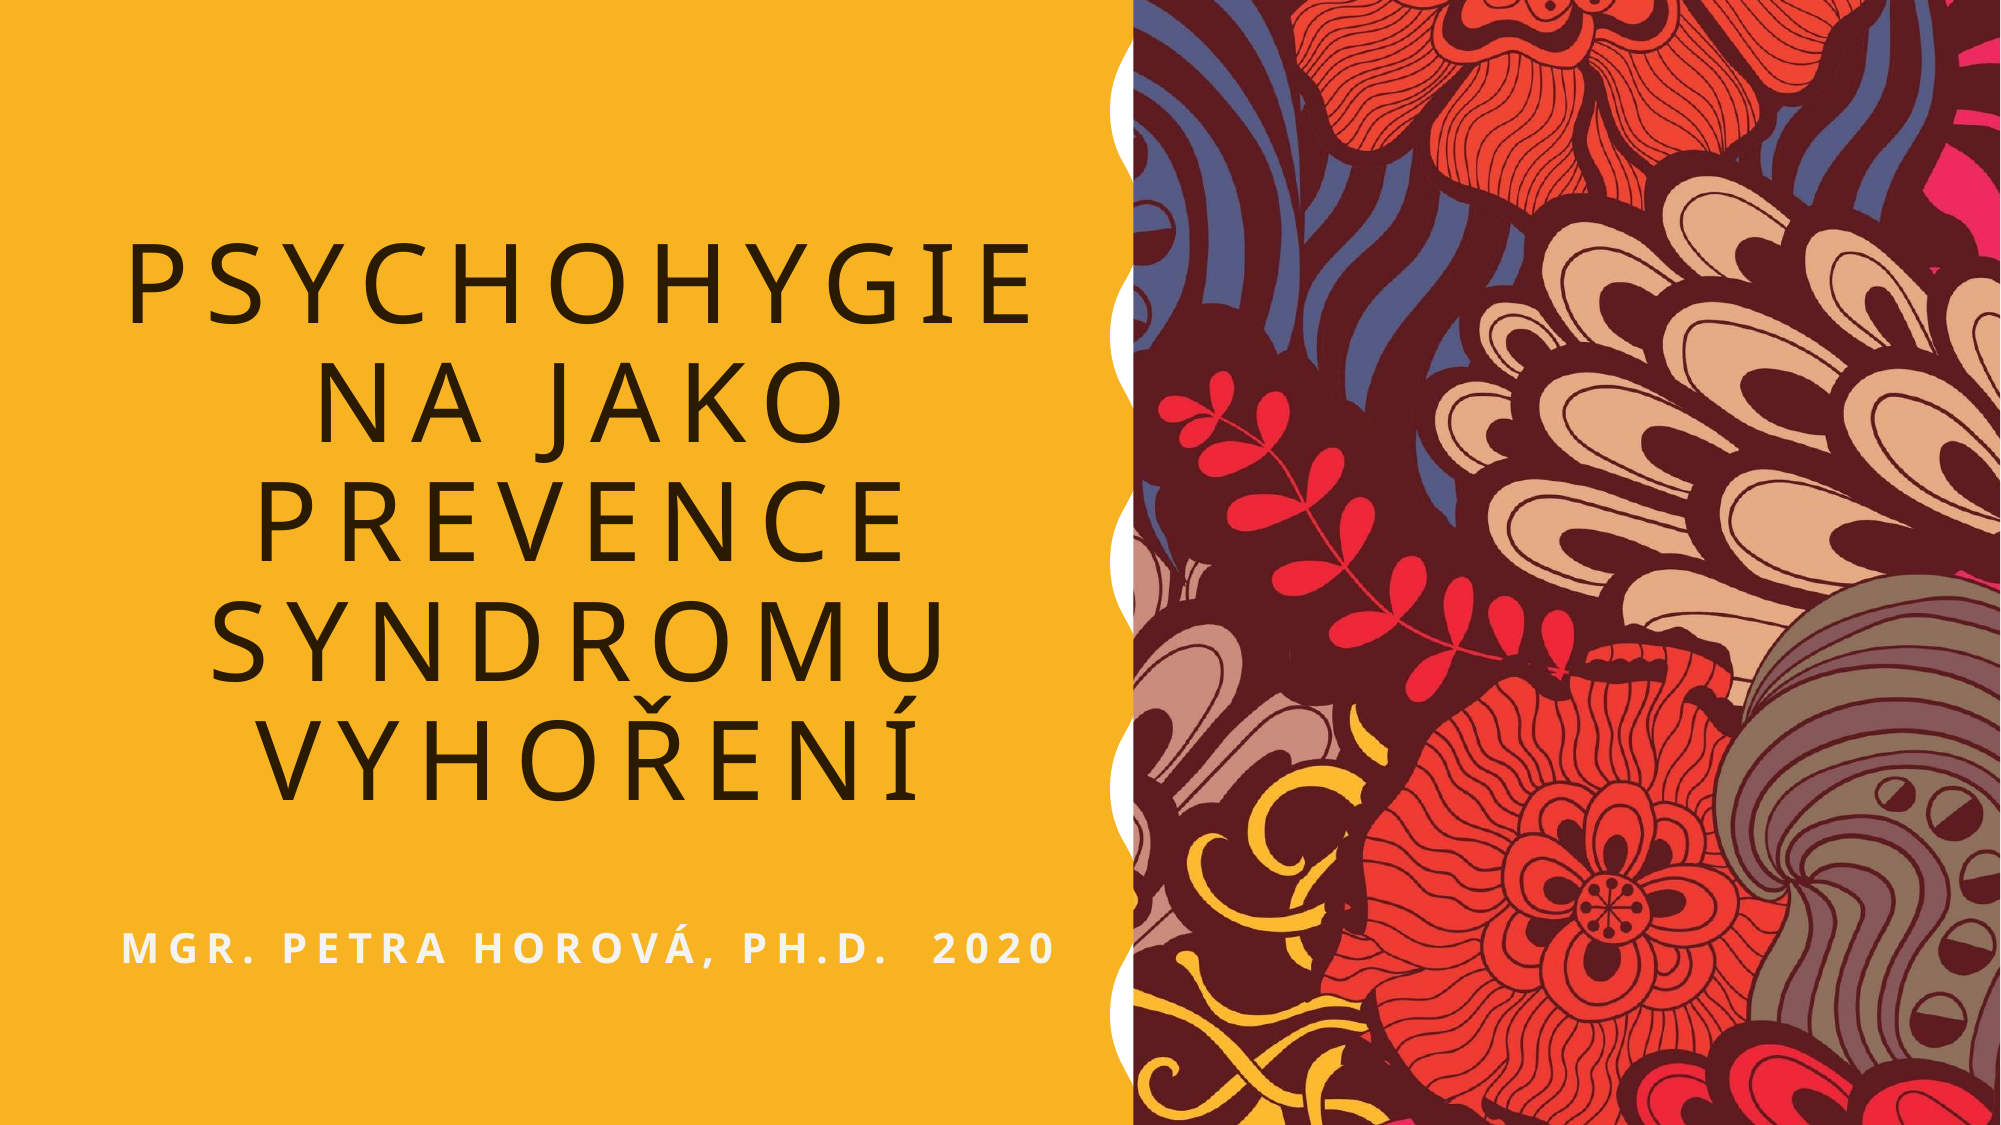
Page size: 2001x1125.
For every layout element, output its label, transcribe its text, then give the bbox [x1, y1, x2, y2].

subtitle Mgr. Petra Horová, Ph.D. 2020 [105, 914, 1070, 1053]
picture [1133, 0, 2000, 1125]
text_box [0, 0, 1133, 1125]
title Psychohygiena jako prevence syndromu vyhoření [105, 156, 1070, 896]
